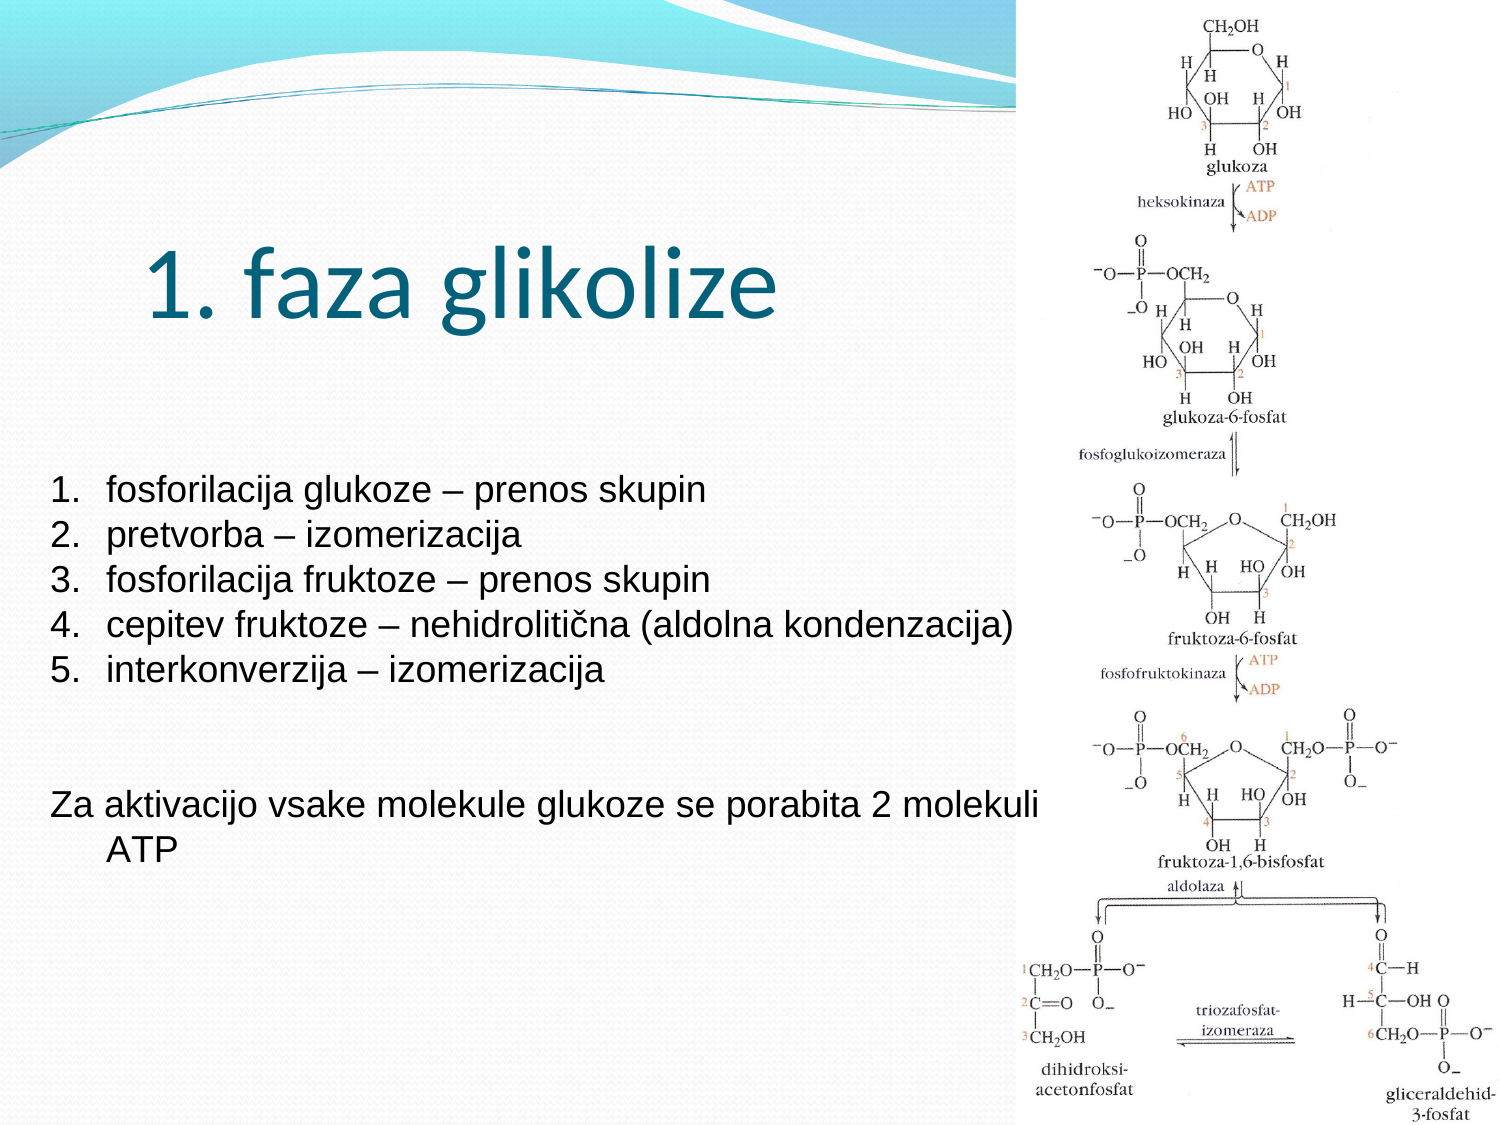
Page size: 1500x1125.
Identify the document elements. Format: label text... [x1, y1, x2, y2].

picture [0, 0, 1015, 1125]
text_box [1015, 0, 1500, 1125]
text_box fosforilacija glukoze – prenos skupin pretvorba – izomerizacija fosforilacija fruktoze – prenos skupin cepitev fruktoze – nehidrolitična (aldolna kondenzacija) interkonverzija – izomerizacija Za aktivacijo vsake molekule glukoze se porabita 2 molekuli ATP [35, 456, 1055, 878]
title 1. faza glikolize [140, 82, 844, 340]
